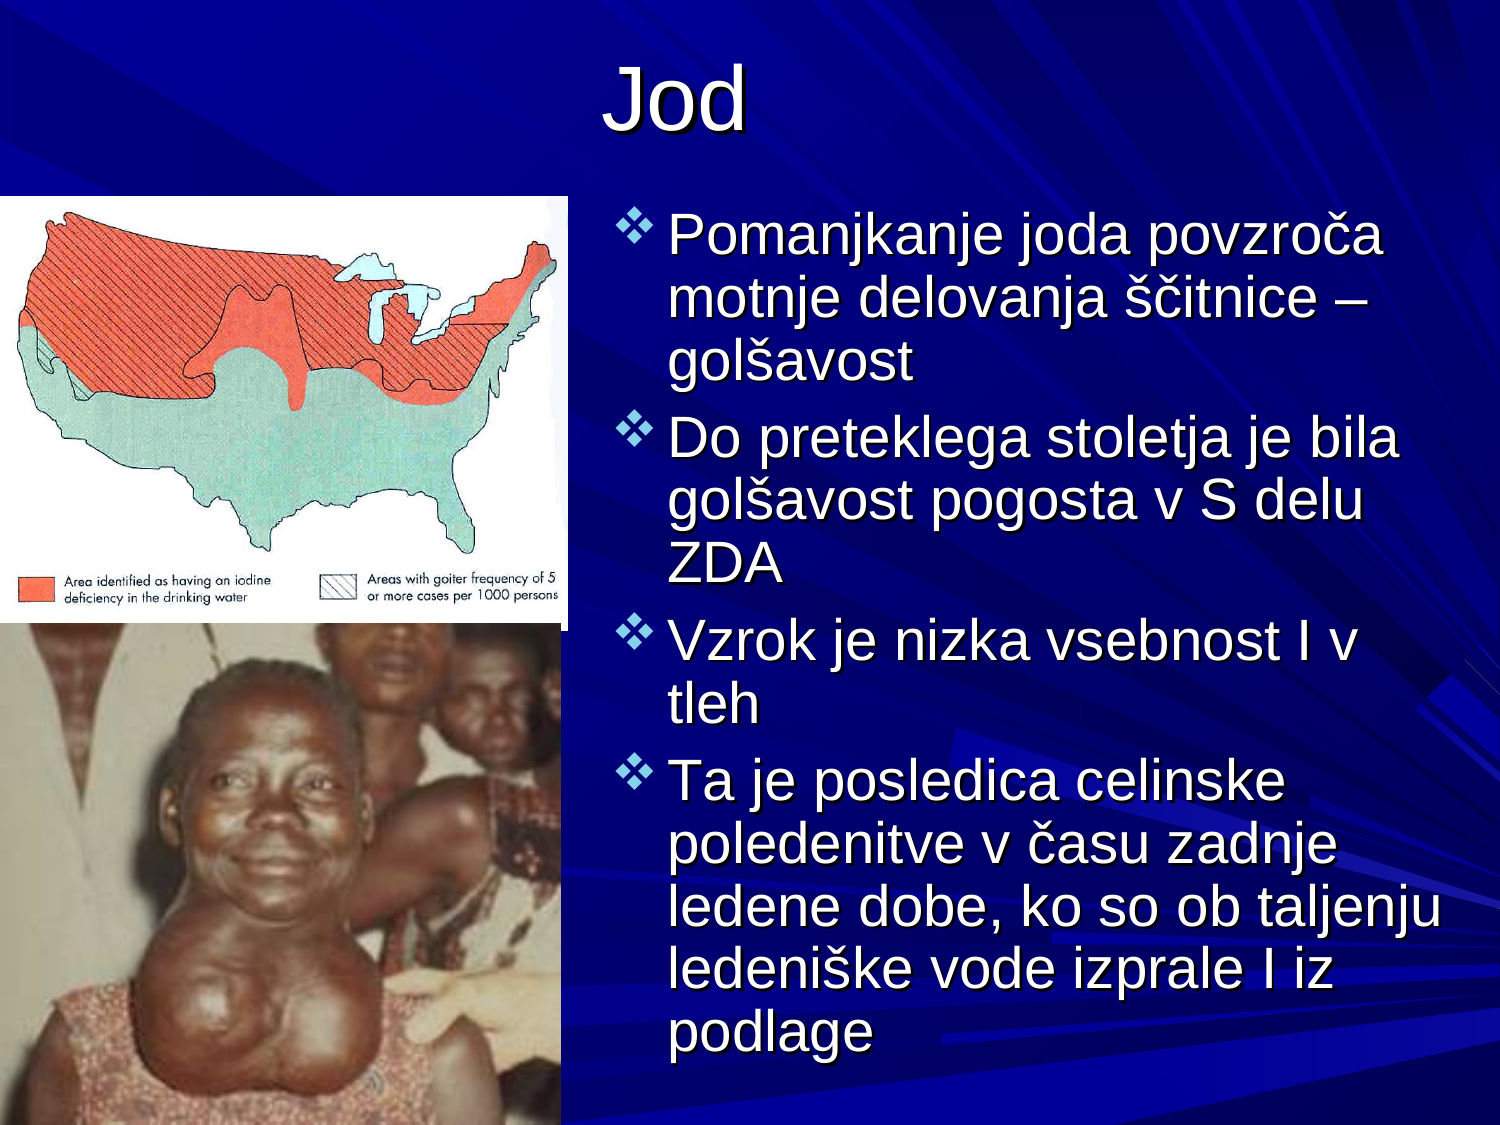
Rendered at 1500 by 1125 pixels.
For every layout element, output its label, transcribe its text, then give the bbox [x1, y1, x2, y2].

picture [0, 196, 568, 1125]
list Pomanjkanje joda povzroča motnje delovanja ščitnice – golšavost Do preteklega stoletja je bila golšavost pogosta v S delu ZDA Vzrok je nizka vsebnost I v tleh Ta je posledica celinske poledenitve v času zadnje ledene dobe, ko so ob taljenju ledeniške vode izprale I iz podlage [596, 196, 1471, 1106]
title Jod [0, 0, 1351, 188]
